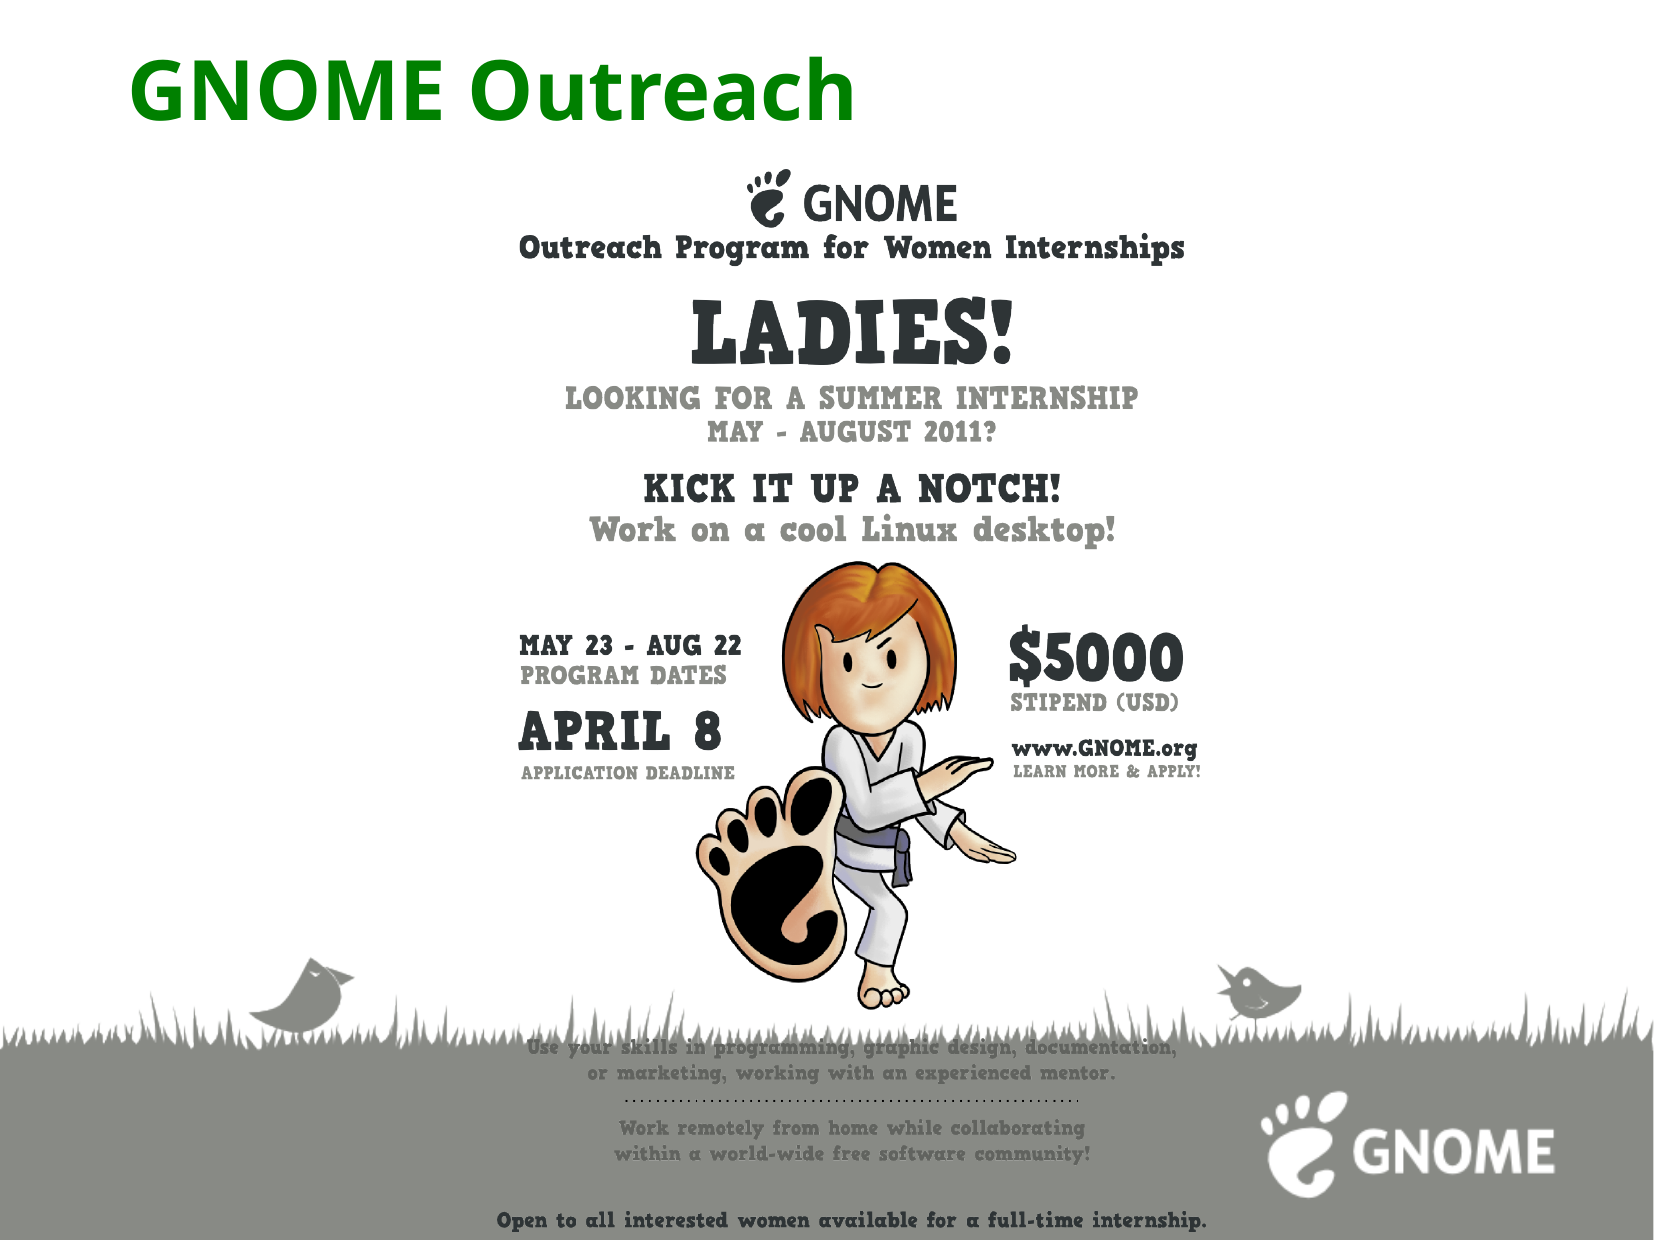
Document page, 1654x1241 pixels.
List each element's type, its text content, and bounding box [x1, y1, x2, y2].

text_box GNOME Outreach [112, 23, 1276, 151]
picture [0, 0, 1654, 1240]
